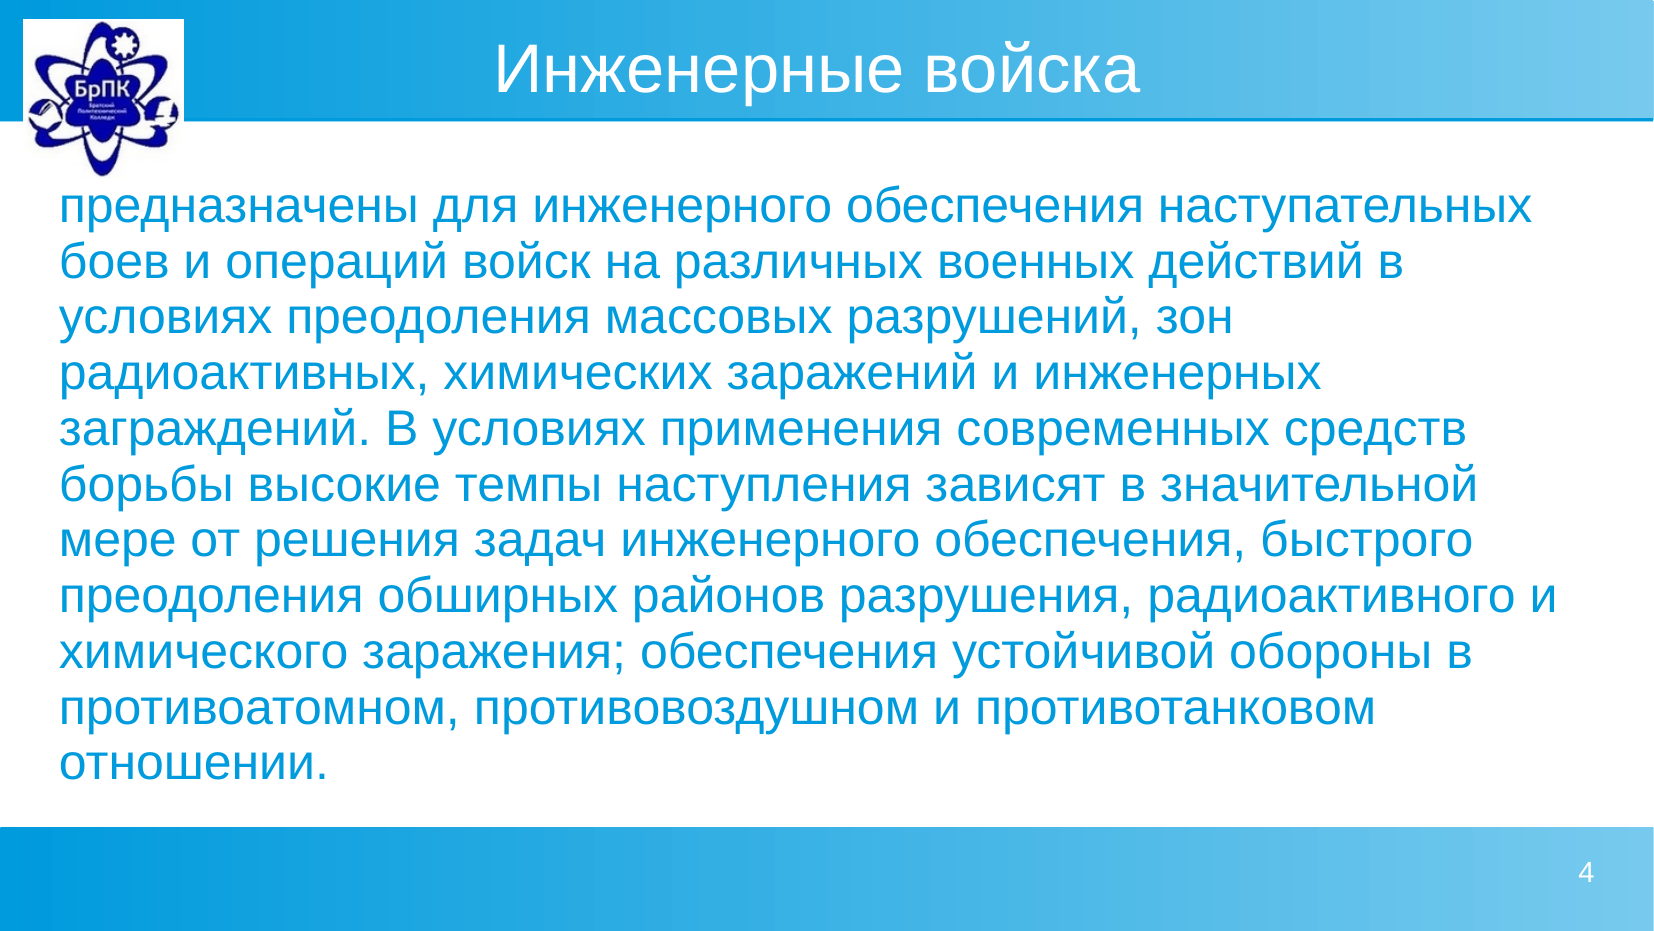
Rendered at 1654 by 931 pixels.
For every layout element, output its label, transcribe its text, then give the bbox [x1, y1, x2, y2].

picture [23, 20, 184, 179]
list предназначены для инженерного обеспечения наступательных боев и операций войск на различных военных действий в условиях преодоления массовых разрушений, зон радиоактивных, химических заражений и инженерных заграждений. В условиях применения современных средств борьбы высокие темпы наступления зависят в значительной мере от решения задач инженерного обеспечения, быстрого преодоления обширных районов разрушения, радиоактивного и химического заражения; обеспечения устойчивой обороны в противоатомном, противовоздушном и противотанковом отношении. [59, 177, 1595, 768]
title Инженерные войска [184, 30, 1595, 108]
